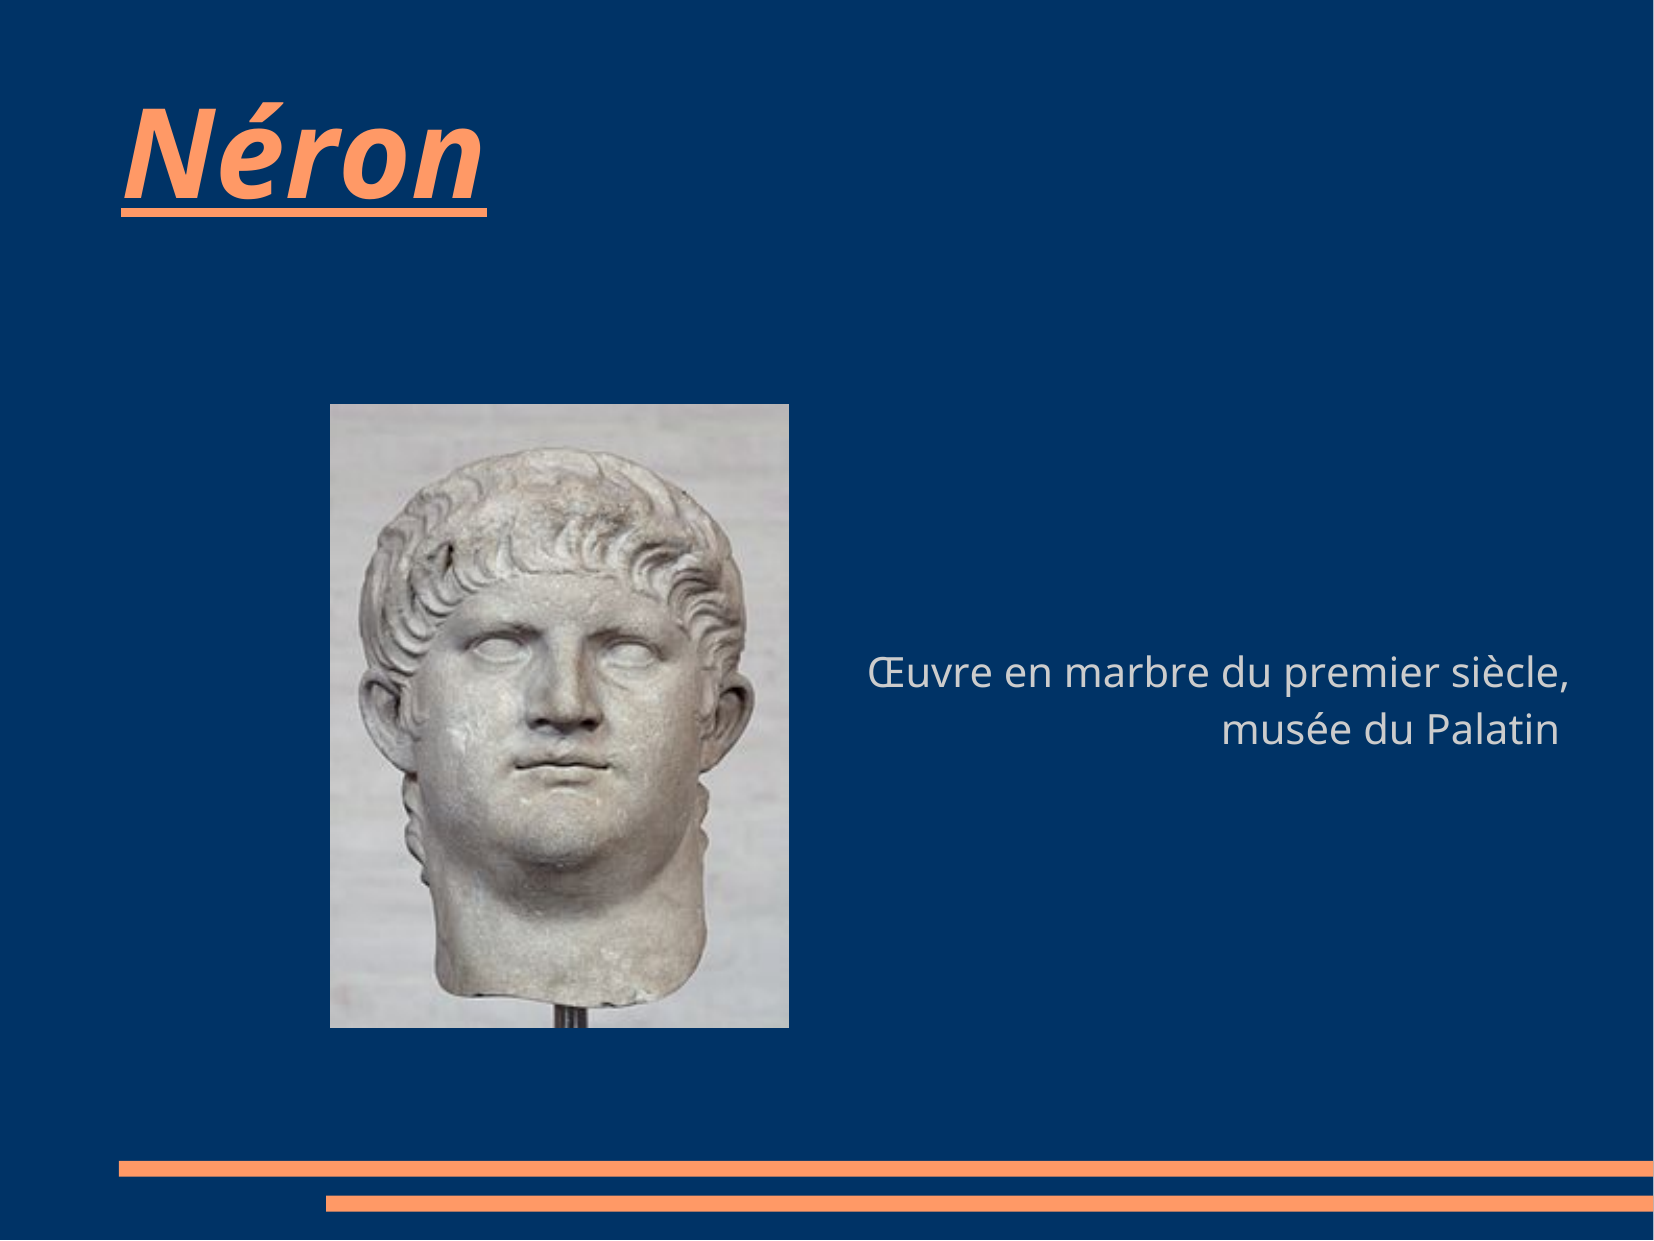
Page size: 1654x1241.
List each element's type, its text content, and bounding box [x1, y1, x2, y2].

title Néron [121, 46, 1534, 254]
subtitle Œuvre en marbre du premier siècle, musée du Palatin [82, 290, 1571, 1109]
picture [330, 404, 789, 1028]
